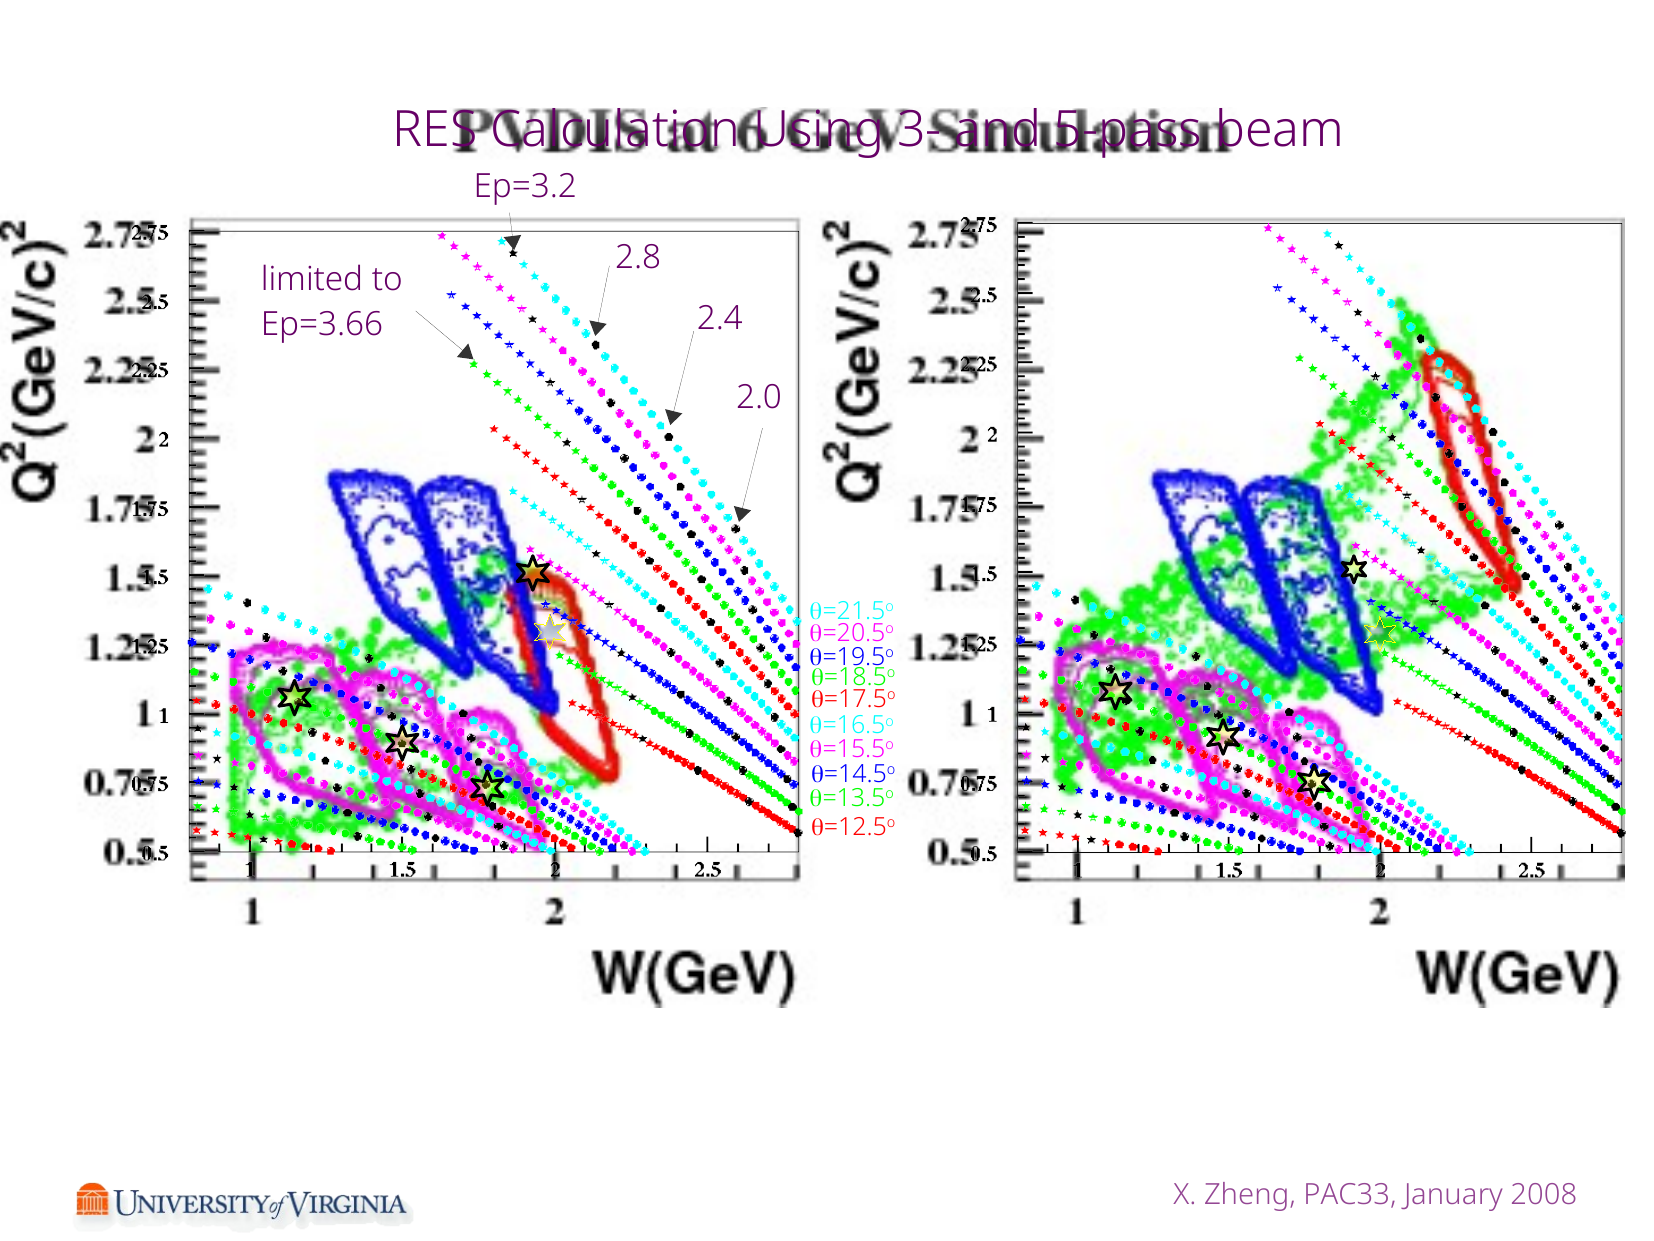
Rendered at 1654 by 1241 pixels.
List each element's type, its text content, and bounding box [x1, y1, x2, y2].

text_box 2.8 [842, 631, 853, 637]
text_box 2.8 [882, 631, 896, 637]
text_box 2.4 [809, 707, 896, 716]
text_box 2.8 [864, 653, 882, 658]
text_box 2.4 [811, 689, 845, 694]
text_box 2.8 [743, 400, 765, 404]
text_box 2.8 [820, 631, 845, 637]
text_box 2.4 [876, 689, 898, 694]
text_box 2.8 [821, 653, 843, 658]
text_box 2.8 [863, 631, 882, 637]
text_box 2.8 [875, 653, 896, 658]
picture [53, 1165, 427, 1241]
chart [854, 793, 862, 799]
chart [873, 793, 883, 799]
text_box 2.4 [863, 689, 875, 694]
text_box 2.8 [844, 653, 862, 658]
text_box 2.4 [846, 689, 863, 694]
chart [810, 793, 821, 799]
picture [0, 107, 1636, 1008]
